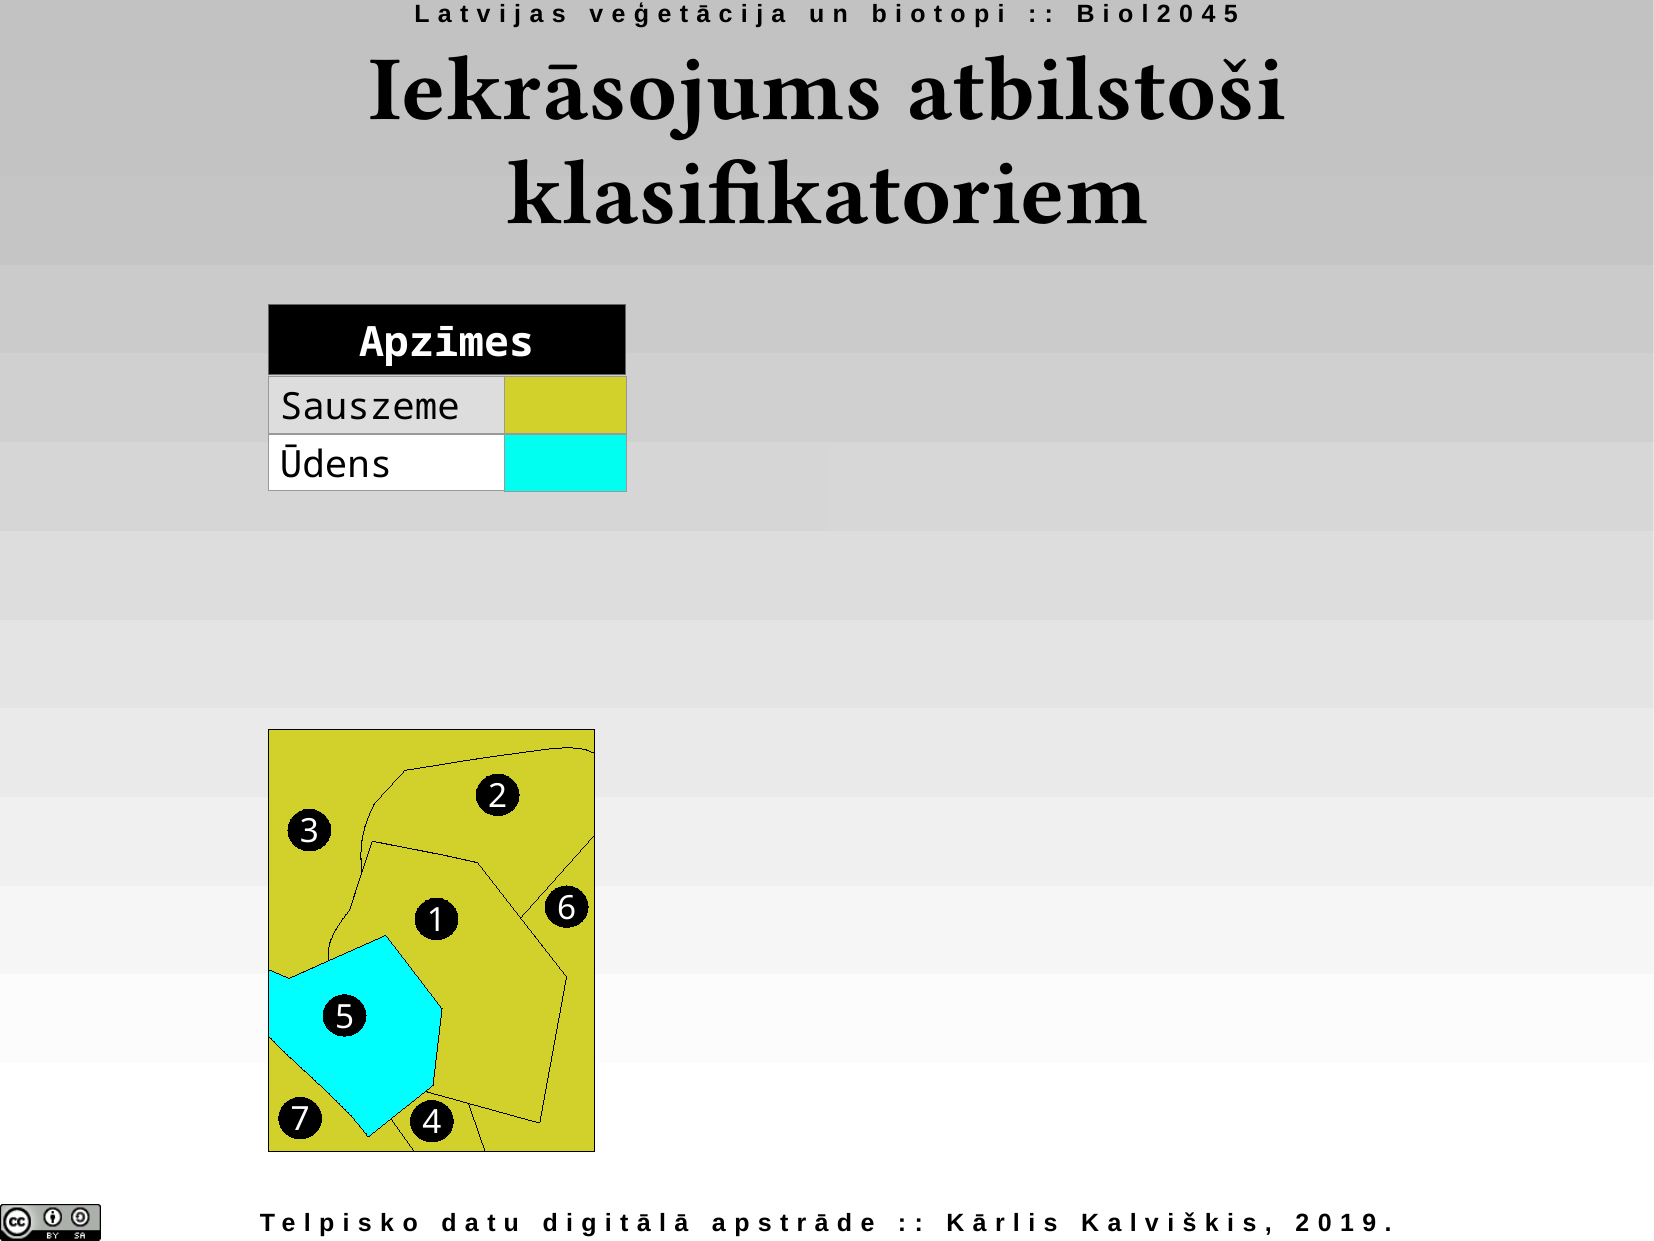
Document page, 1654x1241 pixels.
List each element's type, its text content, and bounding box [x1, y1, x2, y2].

text_box [268, 729, 595, 1152]
text_box 3 [287, 809, 331, 851]
text_box Sauszeme [268, 376, 505, 434]
text_box Ūdens [268, 434, 505, 491]
picture [0, 0, 1654, 1241]
text_box 5 [323, 994, 367, 1037]
text_box Apzīmes [268, 304, 626, 375]
text_box 4 [410, 1100, 454, 1142]
text_box 7 [278, 1097, 322, 1139]
text_box [504, 376, 627, 492]
title Iekrāsojums atbilstoši klasifikatoriem [59, 37, 1596, 247]
text_box 1 [415, 898, 458, 940]
text_box 6 [545, 885, 589, 928]
text_box 2 [476, 774, 520, 816]
